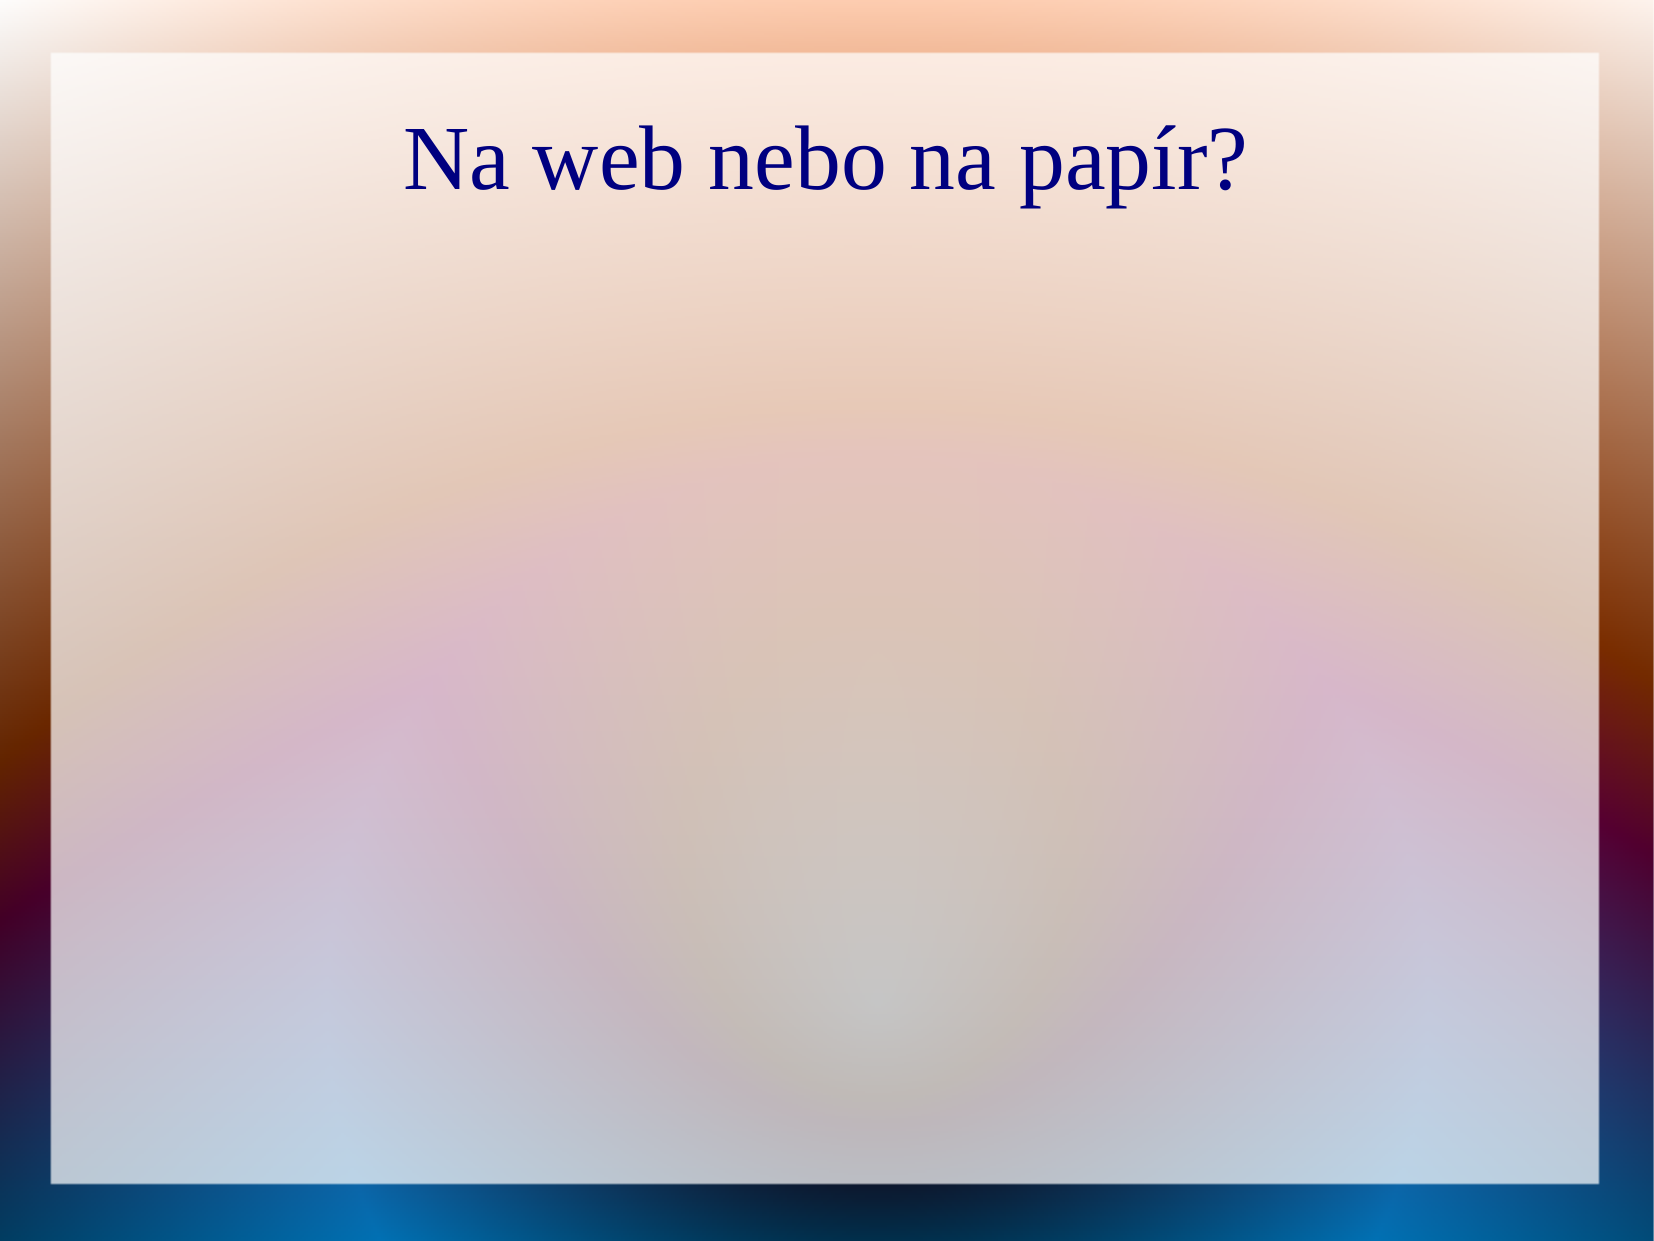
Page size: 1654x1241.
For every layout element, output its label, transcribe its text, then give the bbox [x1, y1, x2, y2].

title Na web nebo na papír? [82, 62, 1571, 256]
picture [0, 0, 1654, 1241]
